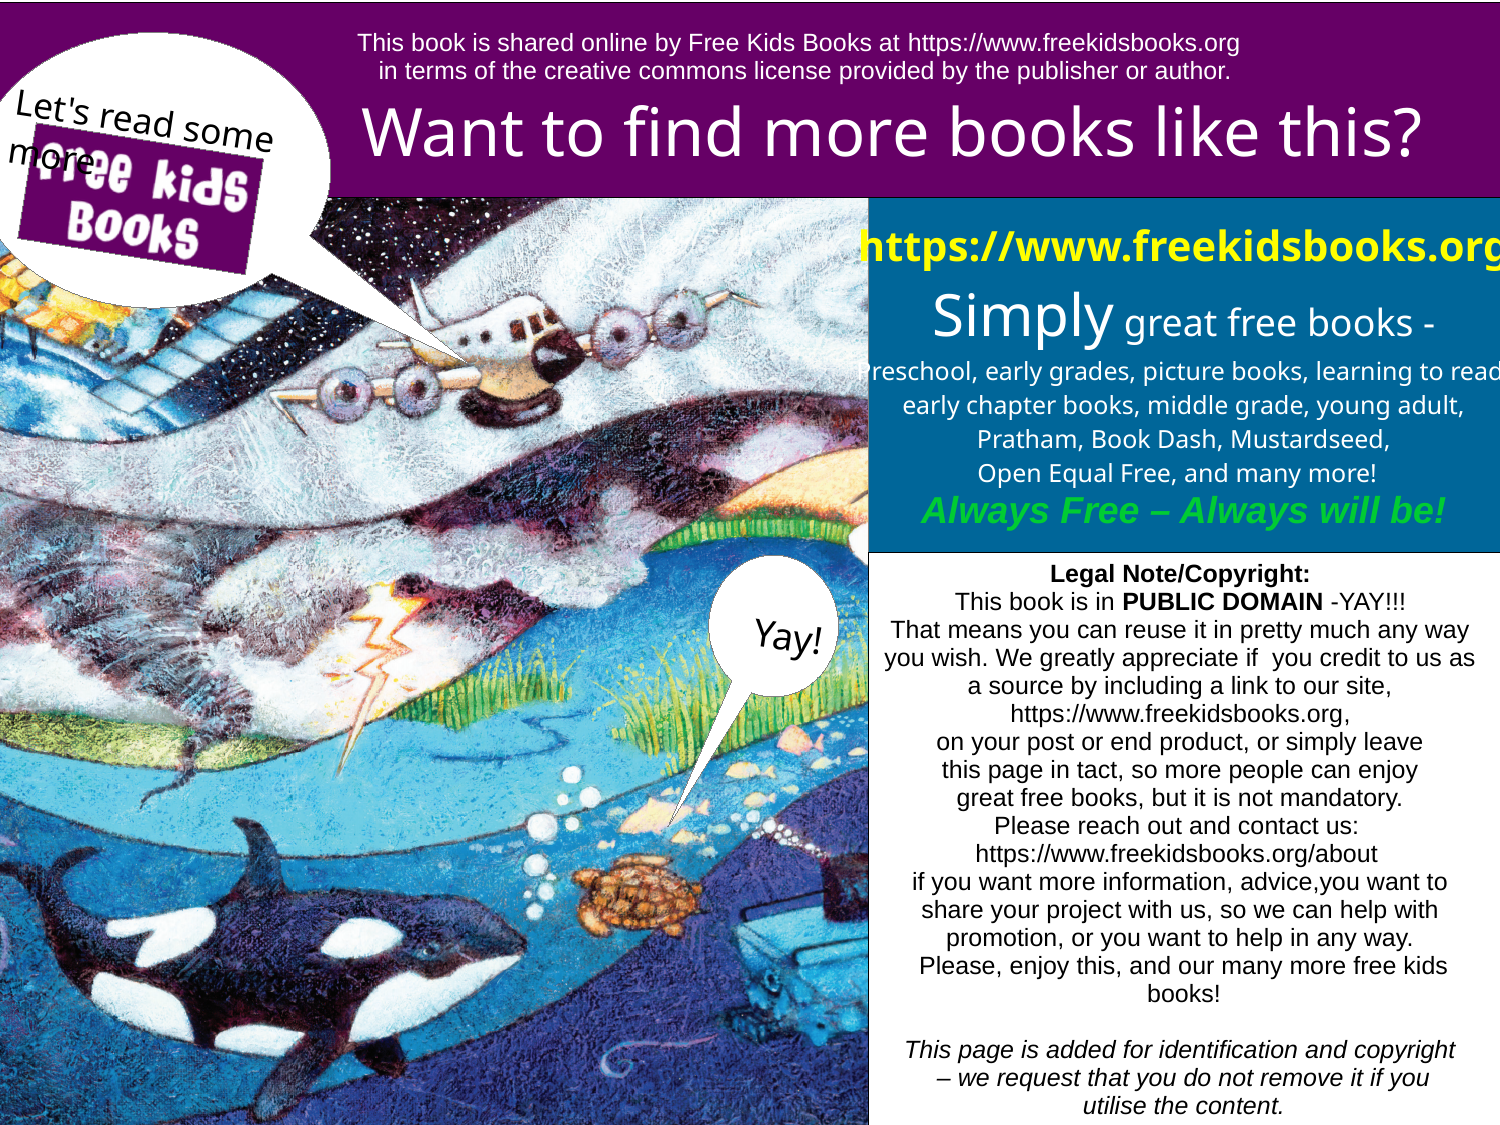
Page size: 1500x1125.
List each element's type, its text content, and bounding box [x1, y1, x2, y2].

picture [17, 190, 254, 275]
picture [861, 364, 868, 371]
text_box Let's read some more [0, 67, 337, 234]
picture [0, 198, 868, 1125]
text_box [324, 164, 331, 208]
text_box This book is shared online by Free Kids Books at https://www.freekidsbooks.org in terms of the creative commons license provided by the publisher or author. Want to find more books like this? [0, 2, 1500, 198]
text_box Yay! [732, 596, 879, 697]
text_box https://www.freekidsbooks.org Simply great free books - Preschool, early grades, picture books, learning to read, early chapter books, middle grade, young adult, Pratham, Book Dash, Mustardseed, Open Equal Free, and many more! Always Free – Always will be! [868, 198, 1500, 552]
text_box Legal Note/Copyright: This book is in PUBLIC DOMAIN -YAY!!! That means you can reuse it in pretty much any way you wish. We greatly appreciate if you credit to us as a source by including a link to our site, https://www.freekidsbooks.org, on your post or end product, or simply leave this page in tact, so more people can enjoy great free books, but it is not mandatory. Please reach out and contact us: https://www.freekidsbooks.org/about if you want more information, advice,you want to share your project with us, so we can help with promotion, or you want to help in any way. Please, enjoy this, and our many more free kids books! This page is added for identification and copyright – we request that you do not remove it if you utilise the content. [868, 552, 1500, 1125]
text_box [667, 555, 837, 827]
text_box [30, 32, 316, 114]
text_box [0, 186, 471, 365]
